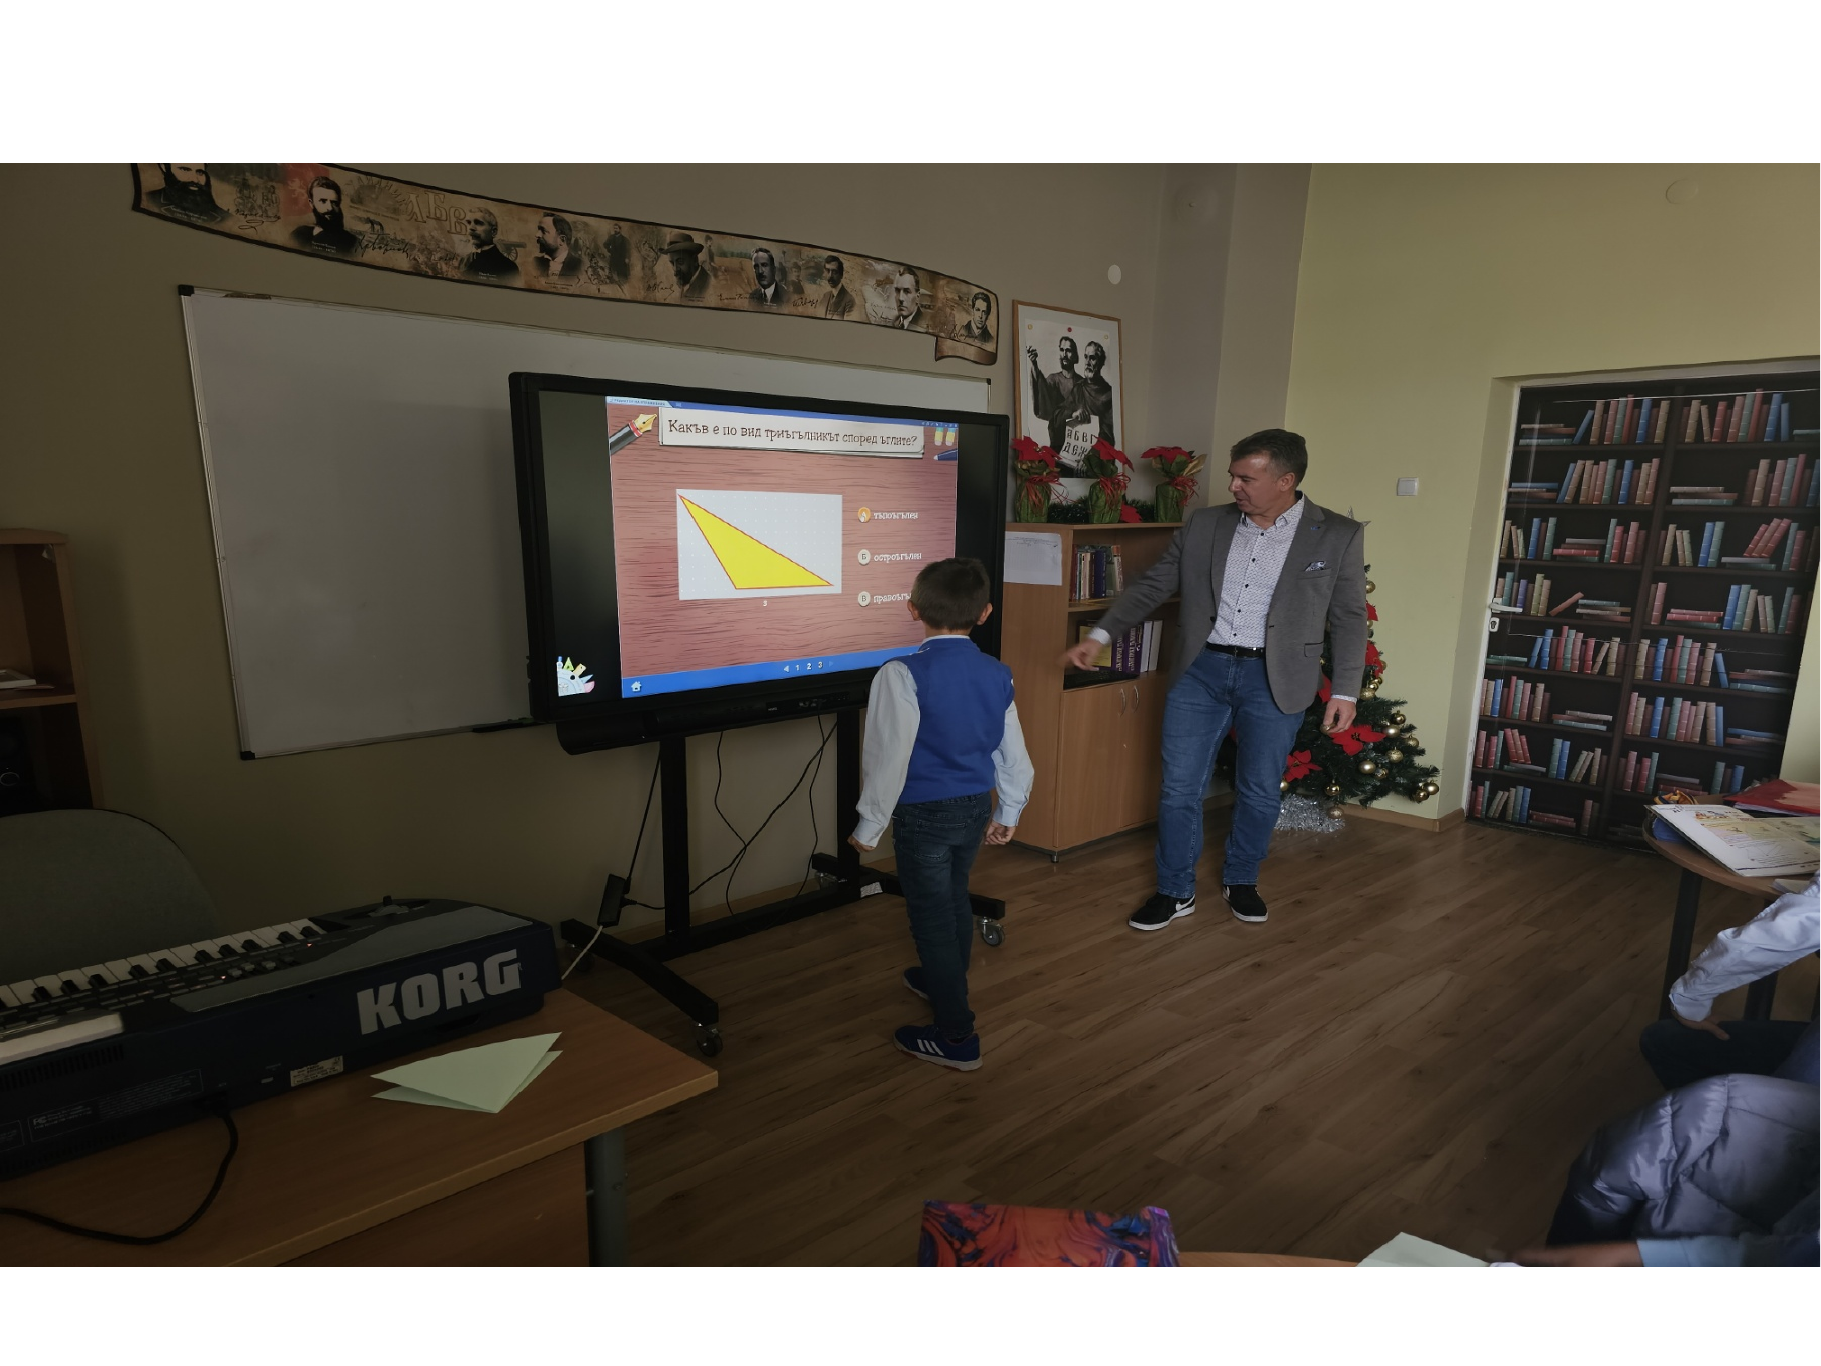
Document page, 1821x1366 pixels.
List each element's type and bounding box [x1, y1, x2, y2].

picture [0, 163, 1821, 1267]
